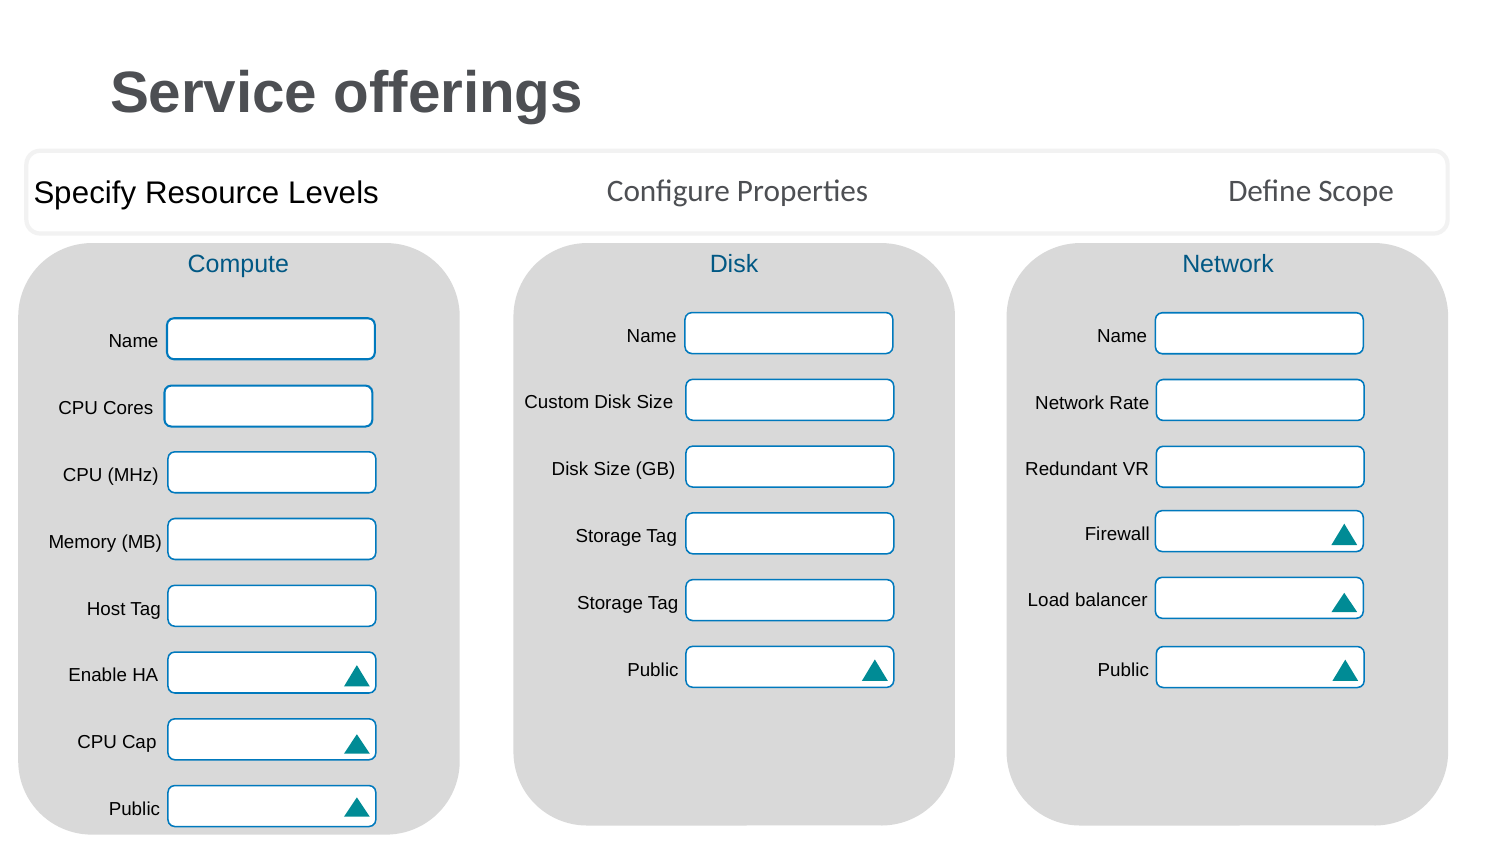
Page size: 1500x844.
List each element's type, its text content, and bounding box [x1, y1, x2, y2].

text_box [513, 243, 955, 826]
text_box CPU Cores [43, 388, 167, 426]
text_box Name [1082, 316, 1162, 354]
text_box Custom Disk Size [509, 382, 689, 421]
text_box Disk [695, 239, 774, 285]
text_box Storage Tag [562, 583, 694, 621]
text_box Network [1167, 239, 1289, 285]
text_box Redundant VR [1010, 449, 1164, 488]
text_box Storage Tag [560, 516, 692, 554]
text_box [1006, 243, 1449, 826]
text_box Enable HA [53, 655, 174, 693]
text_box CPU (MHz) [48, 455, 174, 493]
text_box Disk Size (GB) [536, 449, 691, 487]
text_box Public [1082, 650, 1165, 688]
text_box [18, 243, 460, 835]
text_box Host Tag [72, 588, 176, 627]
text_box Load balancer [1012, 580, 1163, 619]
text_box Configure Properties [595, 164, 937, 214]
text_box Compute [172, 239, 305, 285]
text_box Define Scope [1217, 164, 1406, 214]
text_box Network Rate [1020, 382, 1165, 421]
text_box Name [93, 321, 174, 360]
text_box Public [94, 789, 176, 827]
text_box Specify Resource Levels [18, 164, 395, 217]
title Service offerings [95, 46, 1403, 110]
text_box Memory (MB) [33, 522, 177, 560]
text_box Public [612, 649, 694, 688]
text_box Firewall [1069, 514, 1165, 552]
text_box CPU Cap [62, 722, 172, 760]
text_box [26, 150, 1448, 234]
text_box Name [611, 316, 692, 354]
